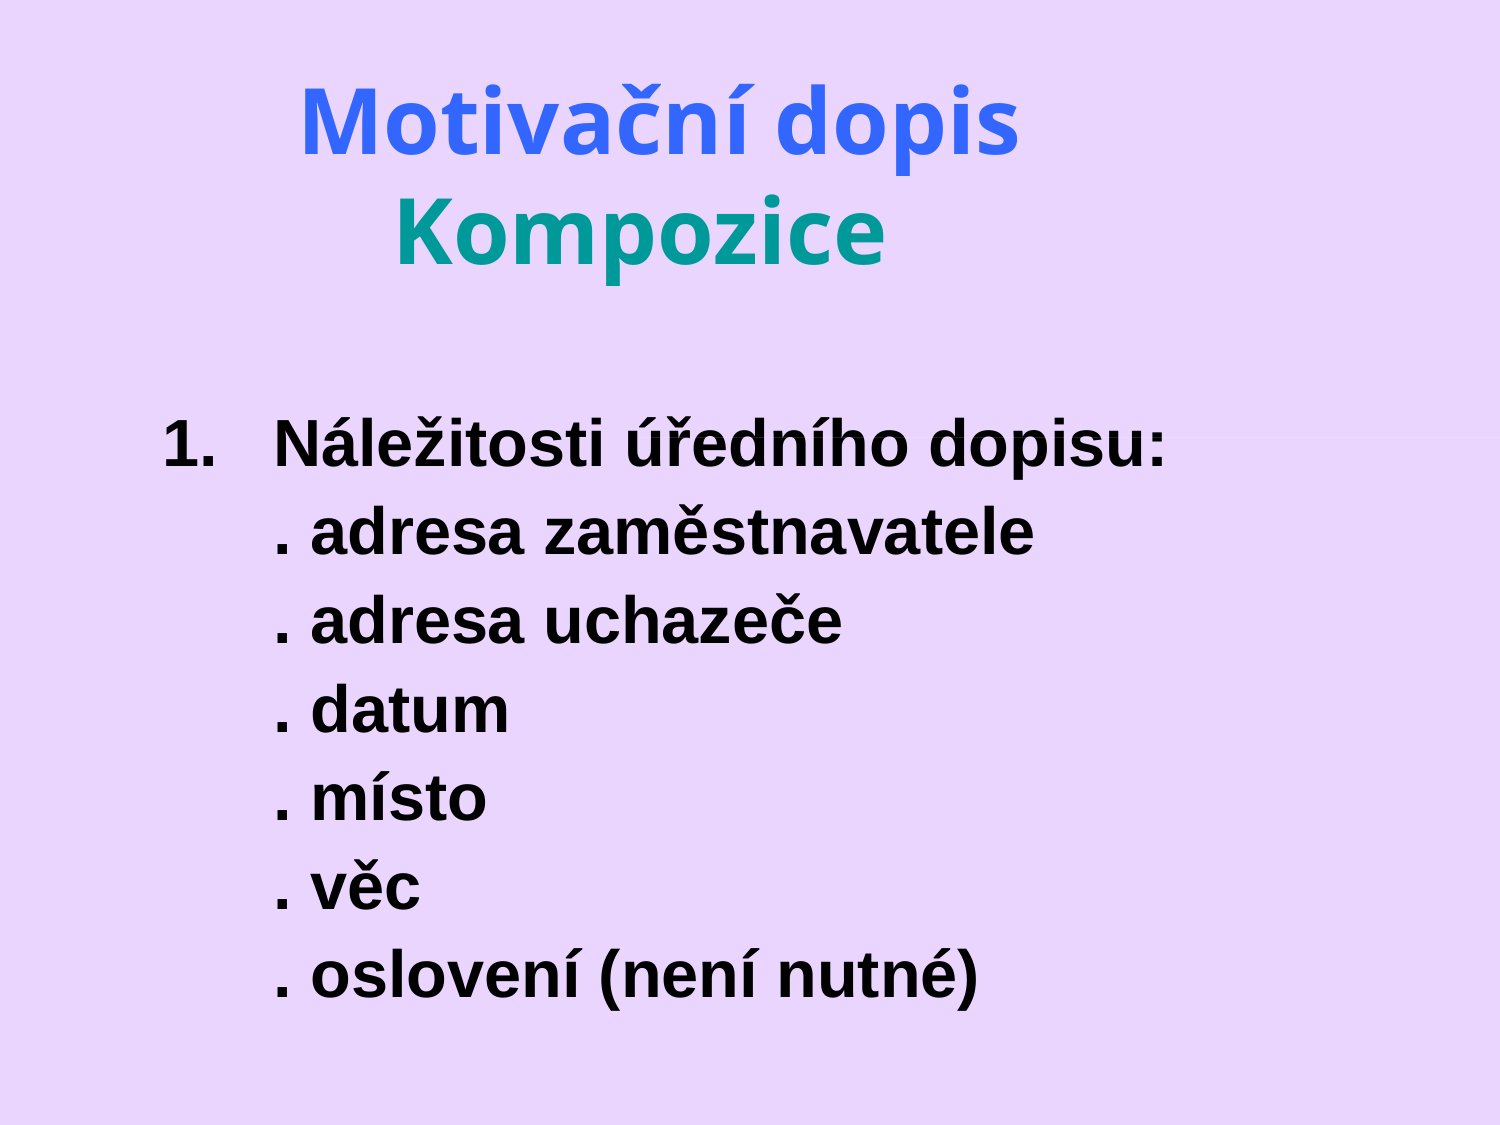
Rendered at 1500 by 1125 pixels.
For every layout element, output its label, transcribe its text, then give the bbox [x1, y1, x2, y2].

title Motivační dopis Kompozice [210, 46, 1411, 291]
list 1. Náležitosti úředního dopisu: . adresa zaměstnavatele . adresa uchazeče . datum . místo . věc . oslovení (není nutné) [147, 304, 1336, 1049]
